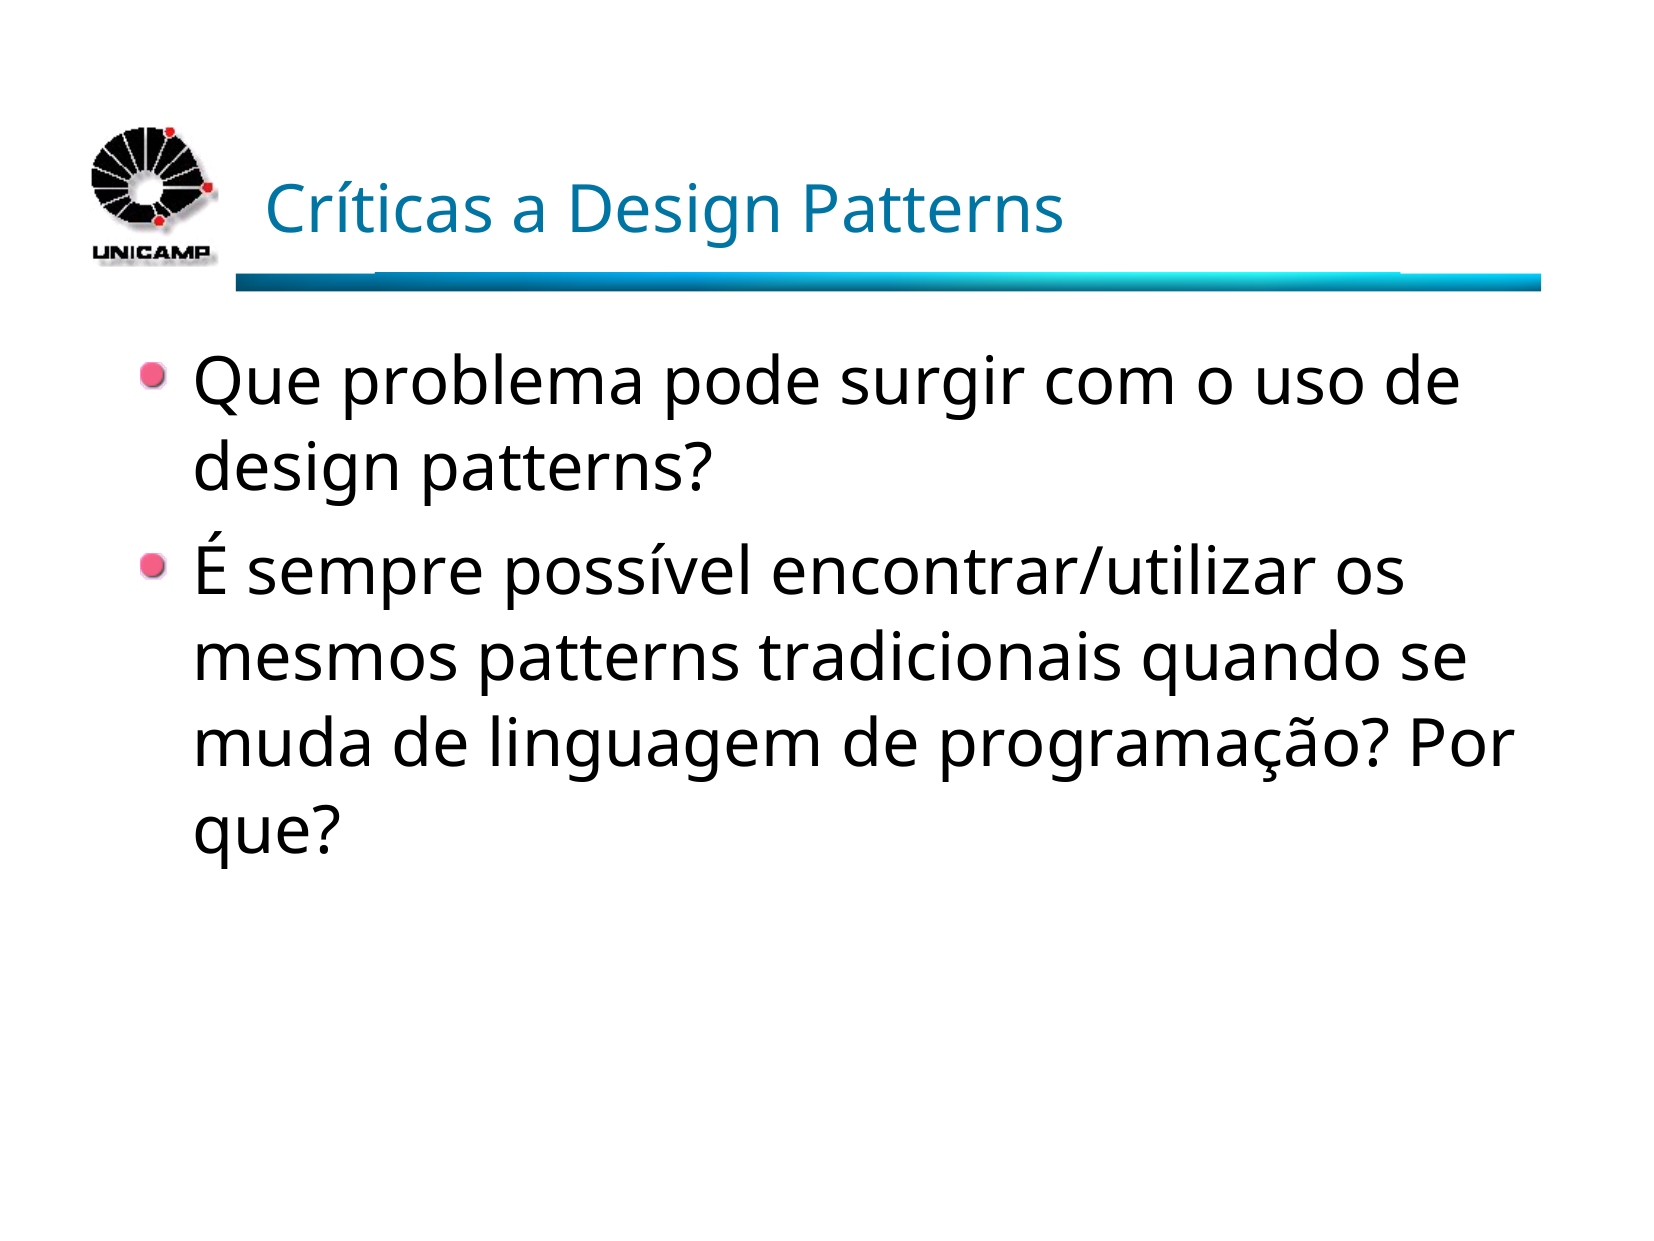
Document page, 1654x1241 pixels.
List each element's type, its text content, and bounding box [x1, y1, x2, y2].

list Que problema pode surgir com o uso de design patterns? É sempre possível encontrar/utilizar os mesmos patterns tradicionais quando se muda de linguagem de programação? Por que? [121, 335, 1534, 1208]
picture [125, 272, 1654, 295]
title Críticas a Design Patterns [264, 42, 1534, 250]
